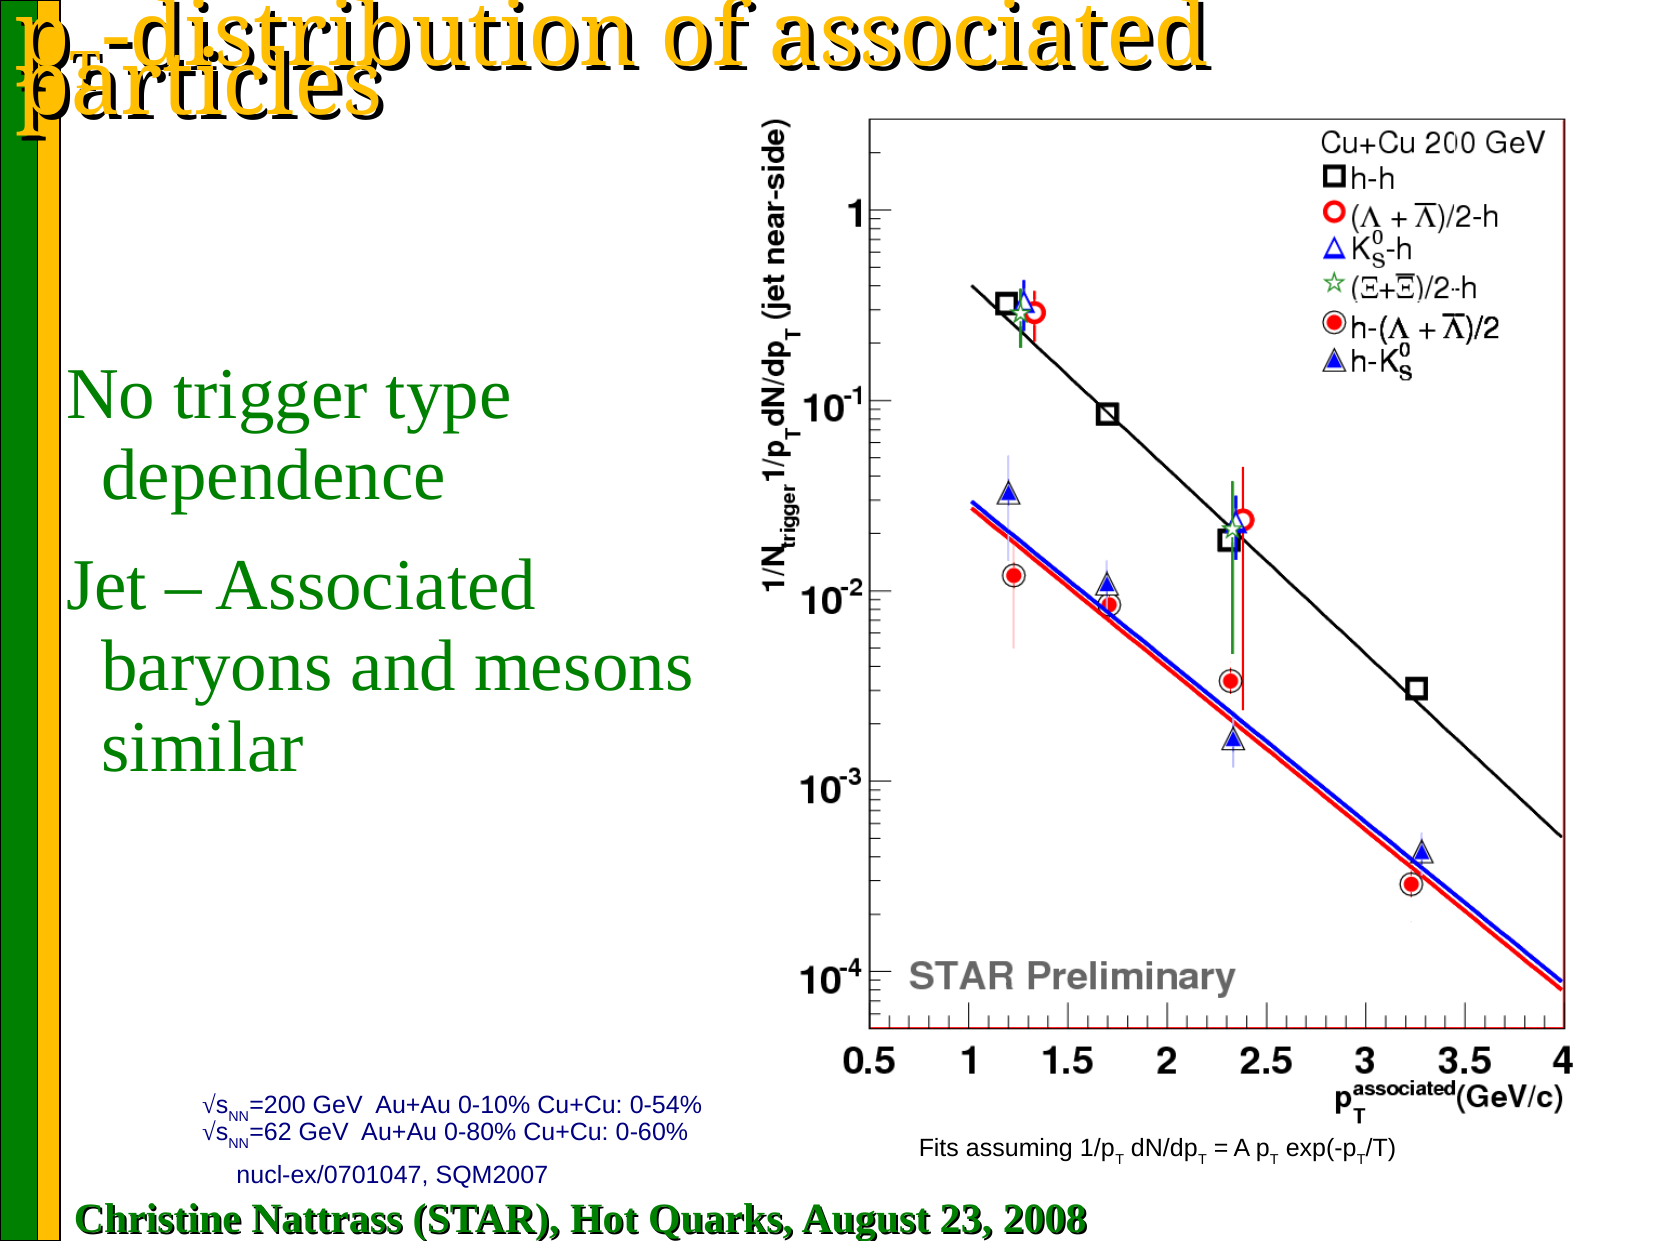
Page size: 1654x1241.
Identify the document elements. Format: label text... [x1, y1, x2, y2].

text_box Fits assuming 1/pT dN/dpT = A pT exp(-pT/T)‏ [904, 1131, 1542, 1241]
list No trigger type dependence Jet – Associated baryons and mesons similar [31, 353, 755, 903]
text_box nucl-ex/0701047, SQM2007 [221, 1171, 833, 1238]
text_box √sNN=200 GeV Au+Au 0-10% Cu+Cu: 0-54% √sNN=62 GeV Au+Au 0-80% Cu+Cu: 0-60% [187, 1083, 1275, 1171]
picture [755, 110, 1573, 1131]
title pT-distribution of associated particles [0, 7, 1389, 141]
